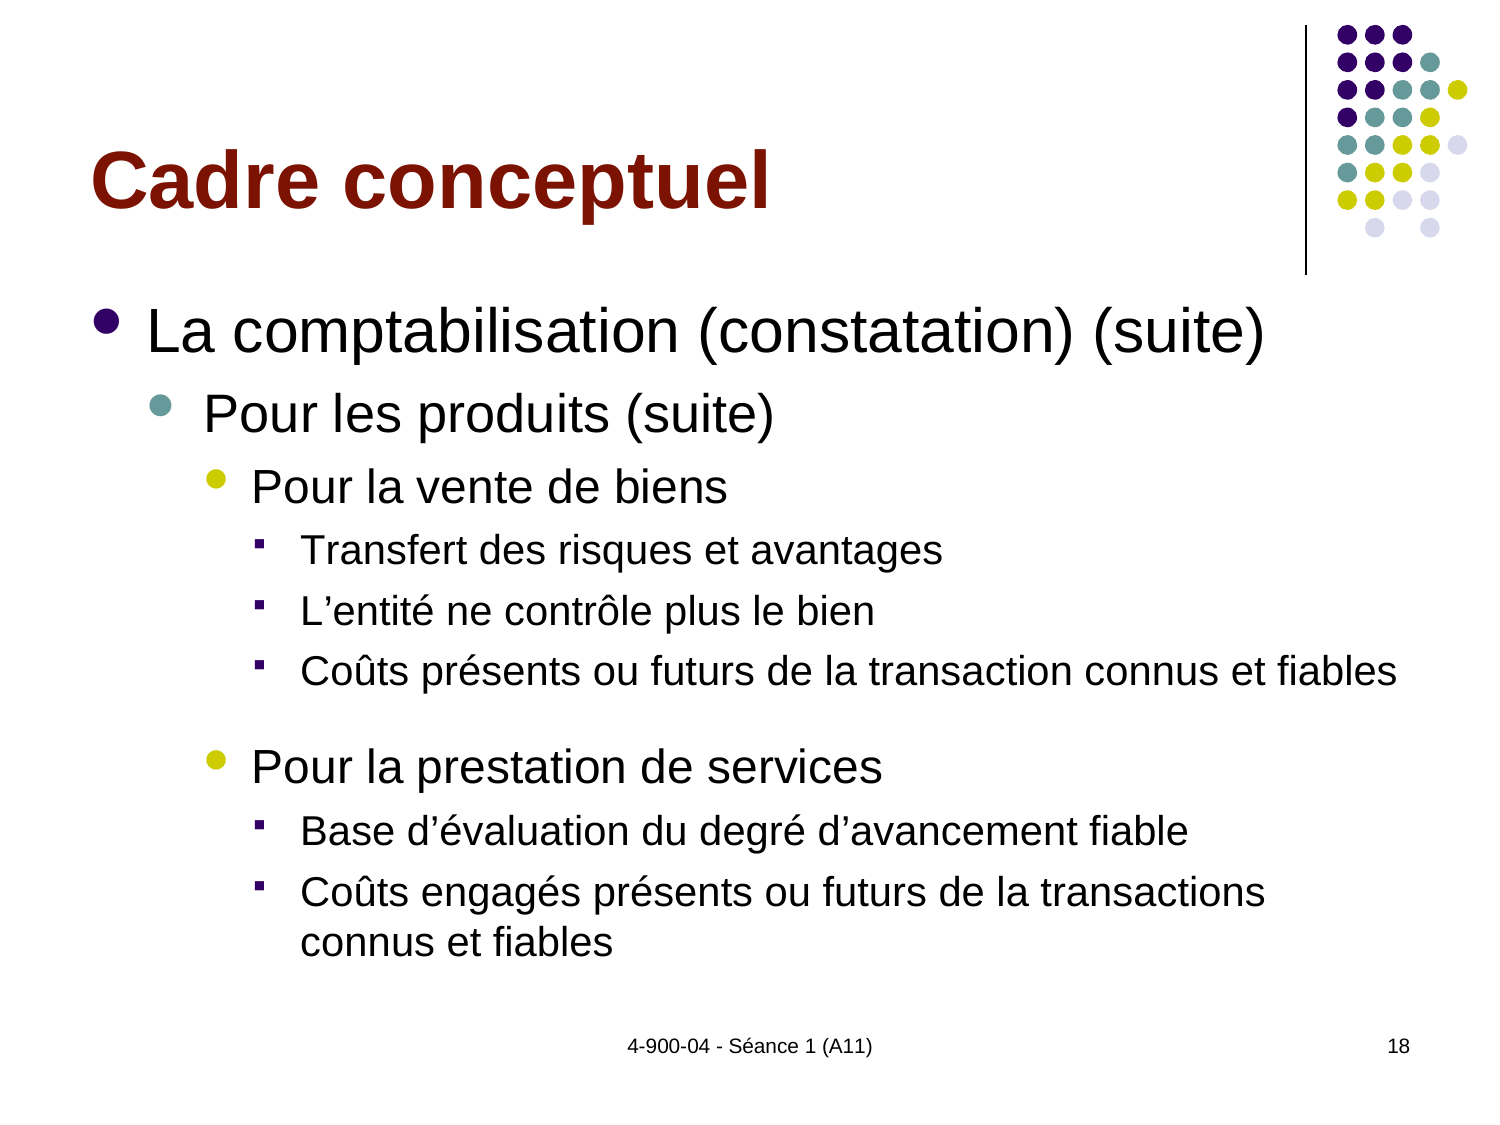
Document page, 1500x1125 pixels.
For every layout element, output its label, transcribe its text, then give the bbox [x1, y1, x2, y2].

title Cadre conceptuel [74, 20, 1313, 233]
list La comptabilisation (constatation) (suite) Pour les produits (suite) Pour la vente de biens Transfert des risques et avantages L’entité ne contrôle plus le bien Coûts présents ou futurs de la transaction connus et fiables Pour la prestation de services Base d’évaluation du degré d’avancement fiable Coûts engagés présents ou futurs de la transactions connus et fiables [75, 282, 1426, 1006]
text_box 4-900-04 - Séance 1 (A11) [512, 1025, 988, 1101]
text_box <numéro> [1074, 1025, 1426, 1101]
